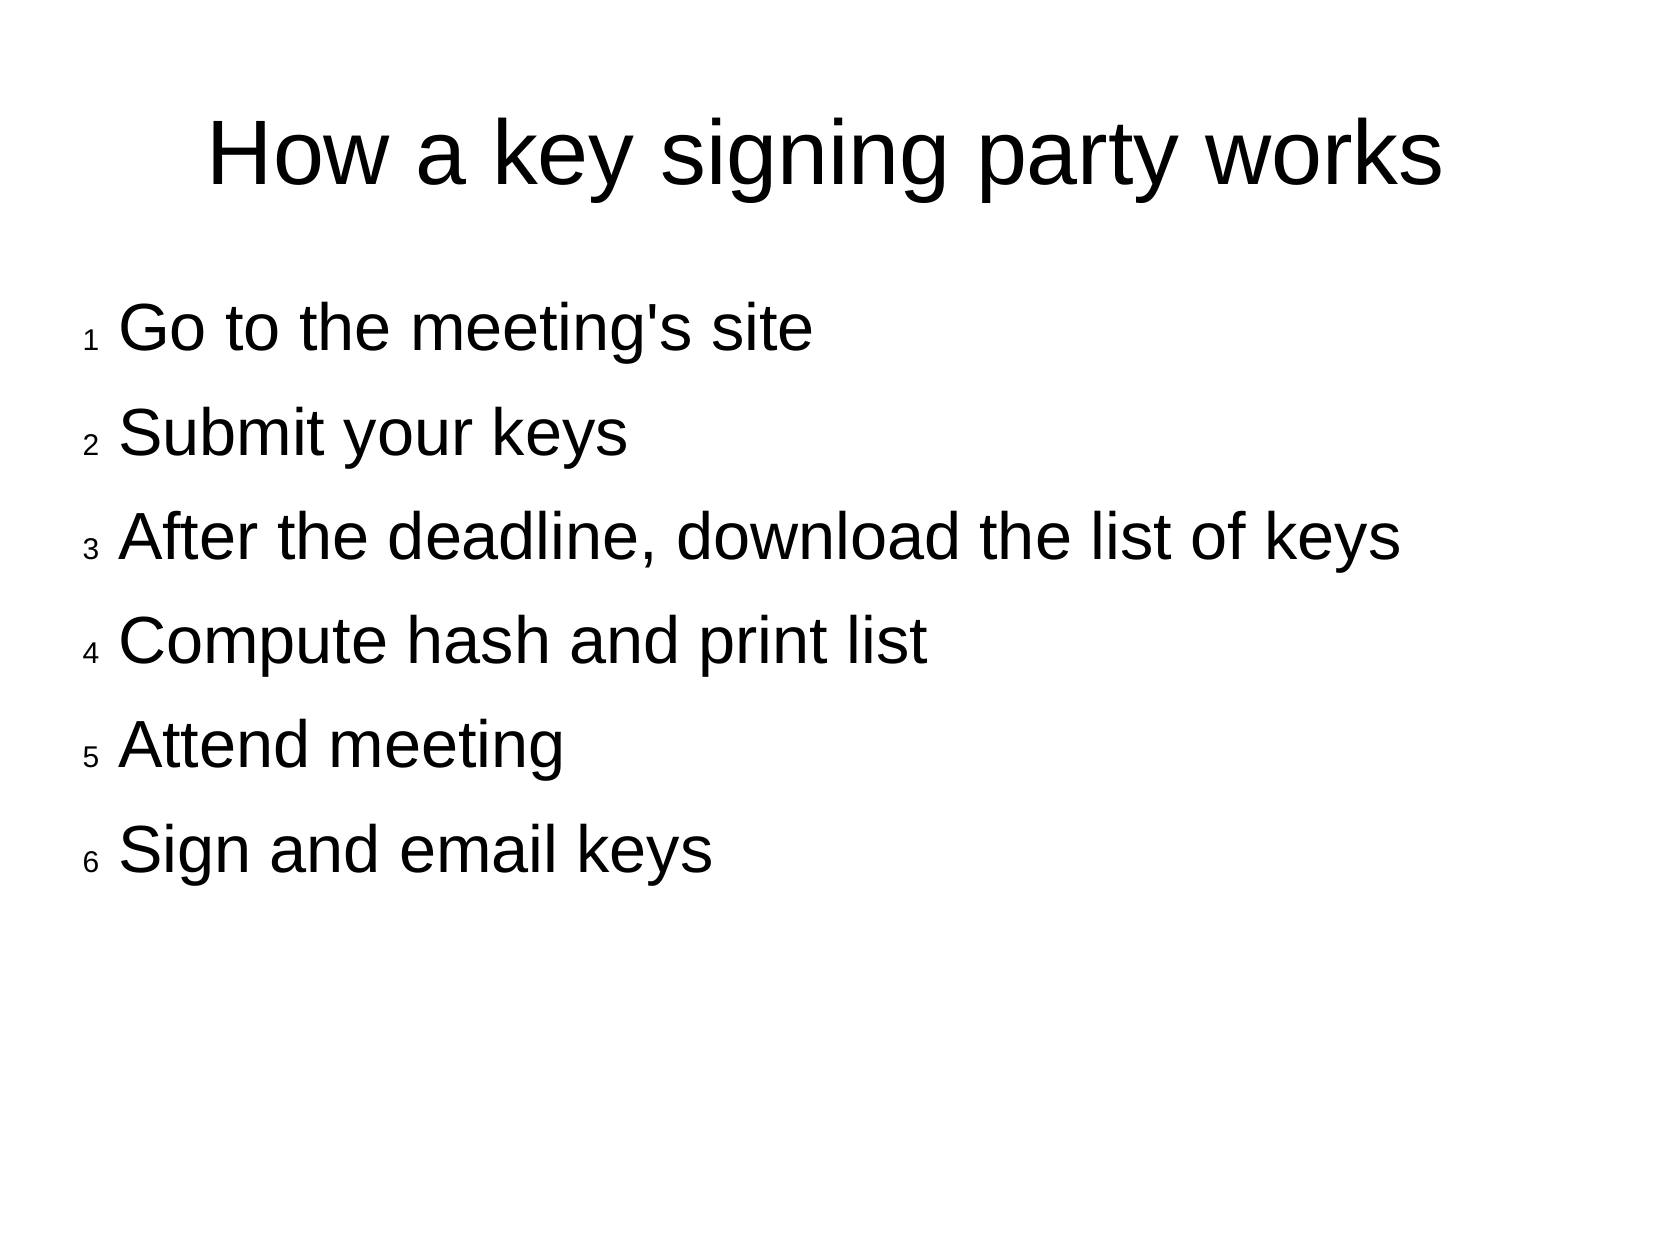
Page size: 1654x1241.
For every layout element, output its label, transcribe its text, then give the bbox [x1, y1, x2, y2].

title How a key signing party works [82, 49, 1571, 257]
list Go to the meeting's site Submit your keys After the deadline, download the list of keys Compute hash and print list Attend meeting Sign and email keys [82, 290, 1571, 1010]
